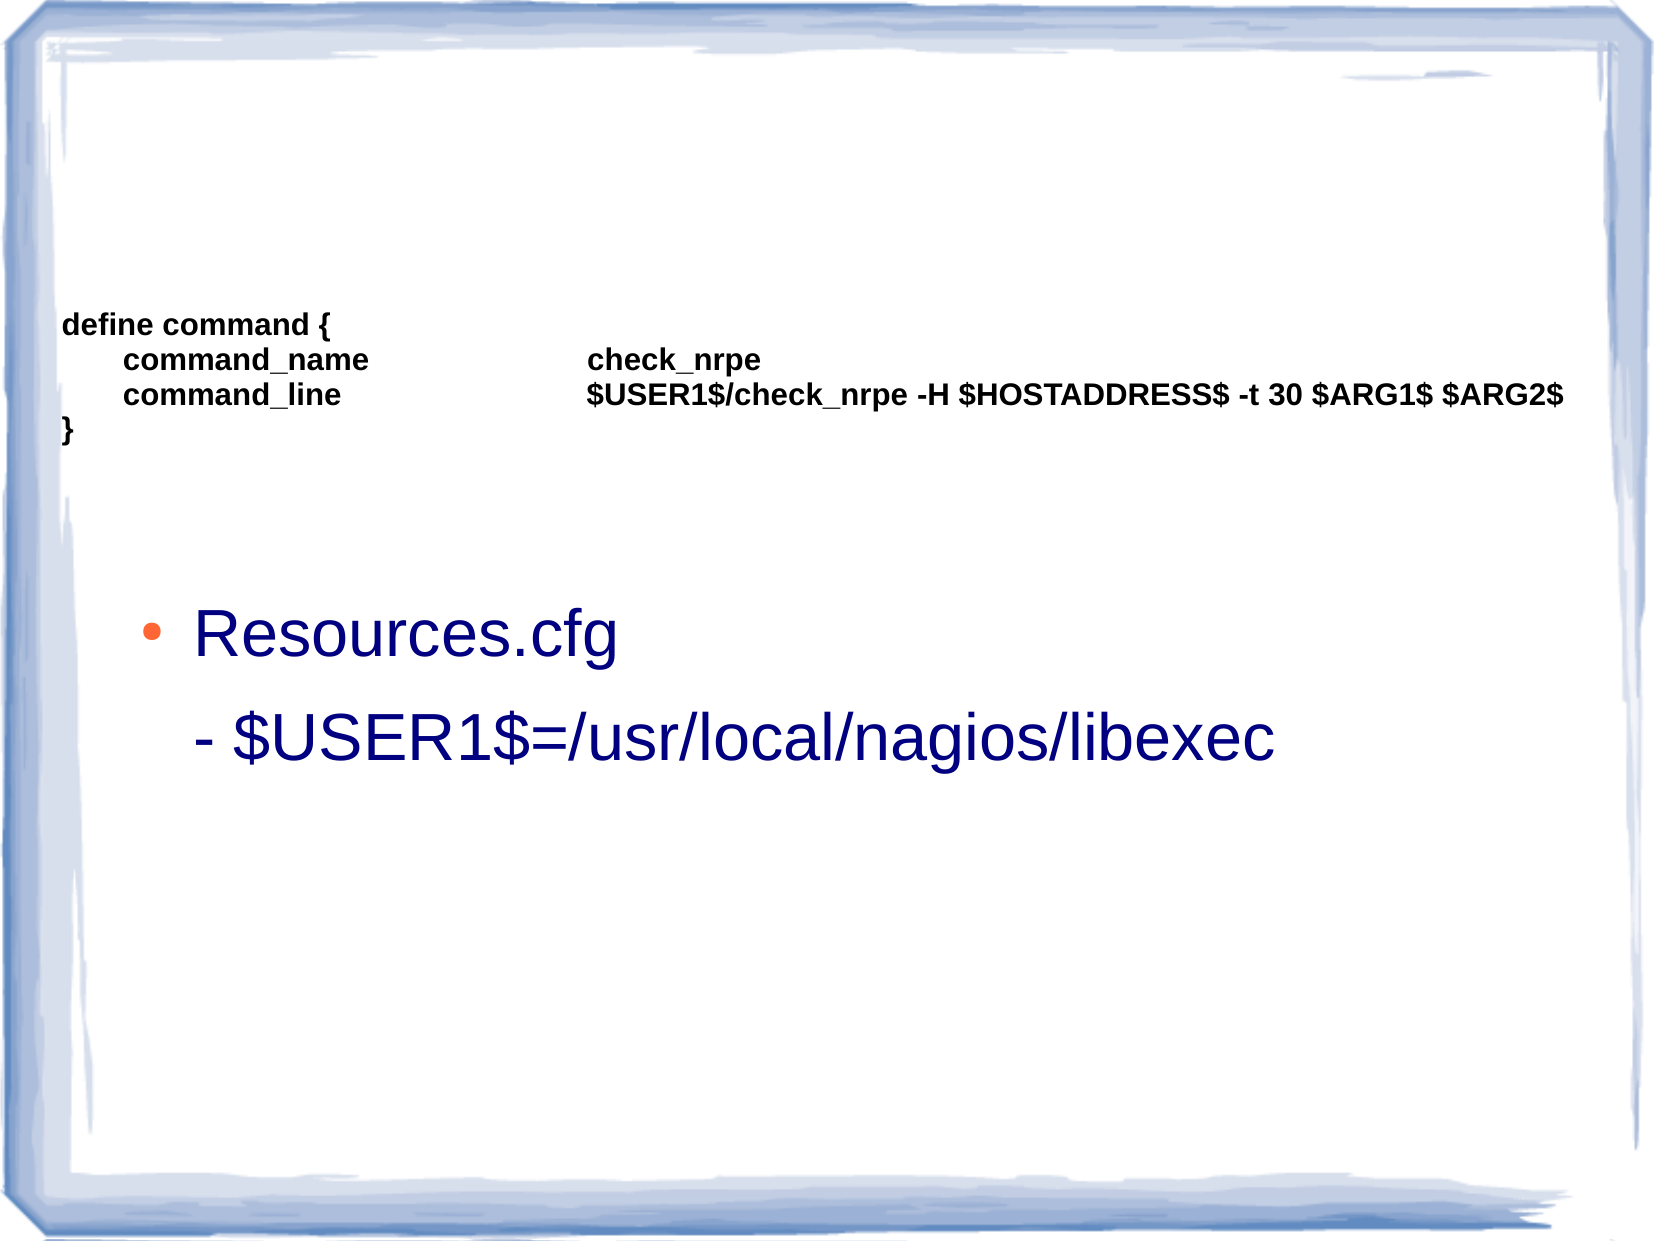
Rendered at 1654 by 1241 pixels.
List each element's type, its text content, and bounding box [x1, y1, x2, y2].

text_box define command { command_name check_nrpe command_line $USER1$/check_nrpe -H $HOSTADDRESS$ -t 30 $ARG1$ $ARG2$ } [46, 300, 1576, 459]
list Resources.cfg - $USER1$=/usr/local/nagios/libexec [122, 595, 1576, 1126]
picture [0, 0, 1654, 1241]
